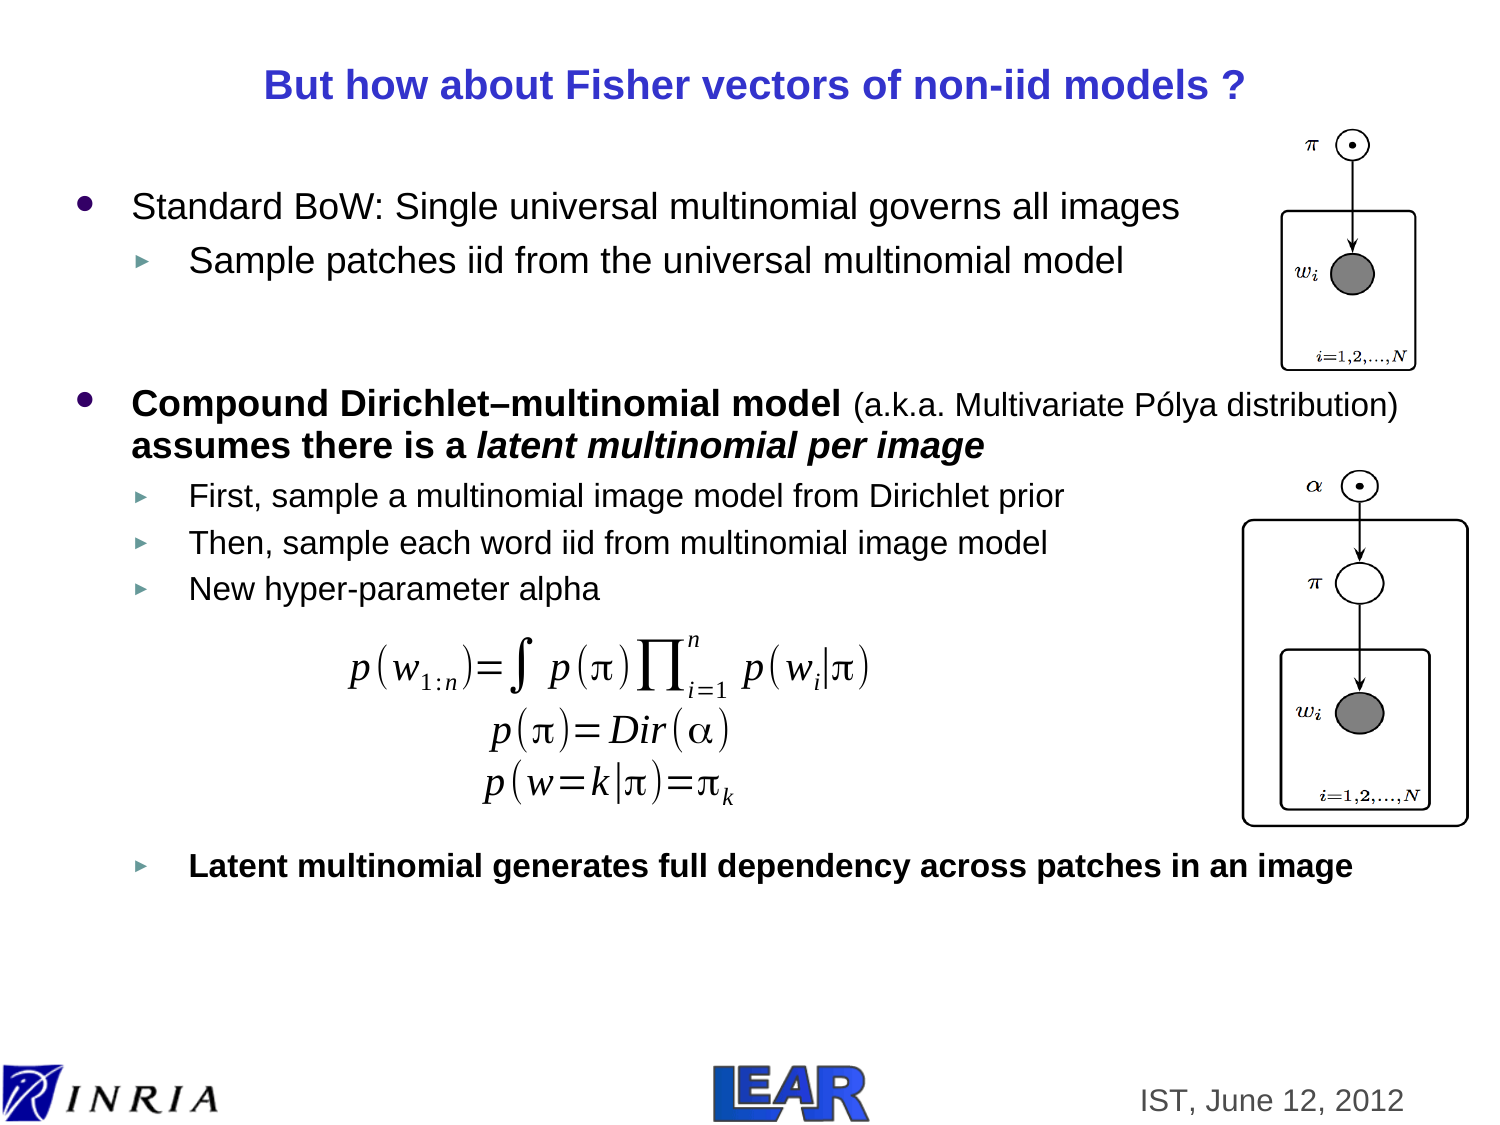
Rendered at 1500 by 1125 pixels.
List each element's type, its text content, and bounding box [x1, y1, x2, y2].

picture [1237, 463, 1476, 833]
picture [1275, 116, 1426, 376]
list Standard BoW: Single universal multinomial governs all images Sample patches iid from the universal multinomial model Compound Dirichlet–multinomial model (a.k.a. Multivariate Pólya distribution) assumes there is a latent multinomial per image First, sample a multinomial image model from Dirichlet prior Then, sample each word iid from multinomial image model New hyper-parameter alpha Latent multinomial generates full dependency across patches in an image [75, 186, 1426, 1076]
title But how about Fisher vectors of non-iid models ? [51, 46, 1459, 123]
picture [0, 1050, 361, 1125]
chart [337, 625, 878, 812]
picture [709, 1076, 872, 1124]
